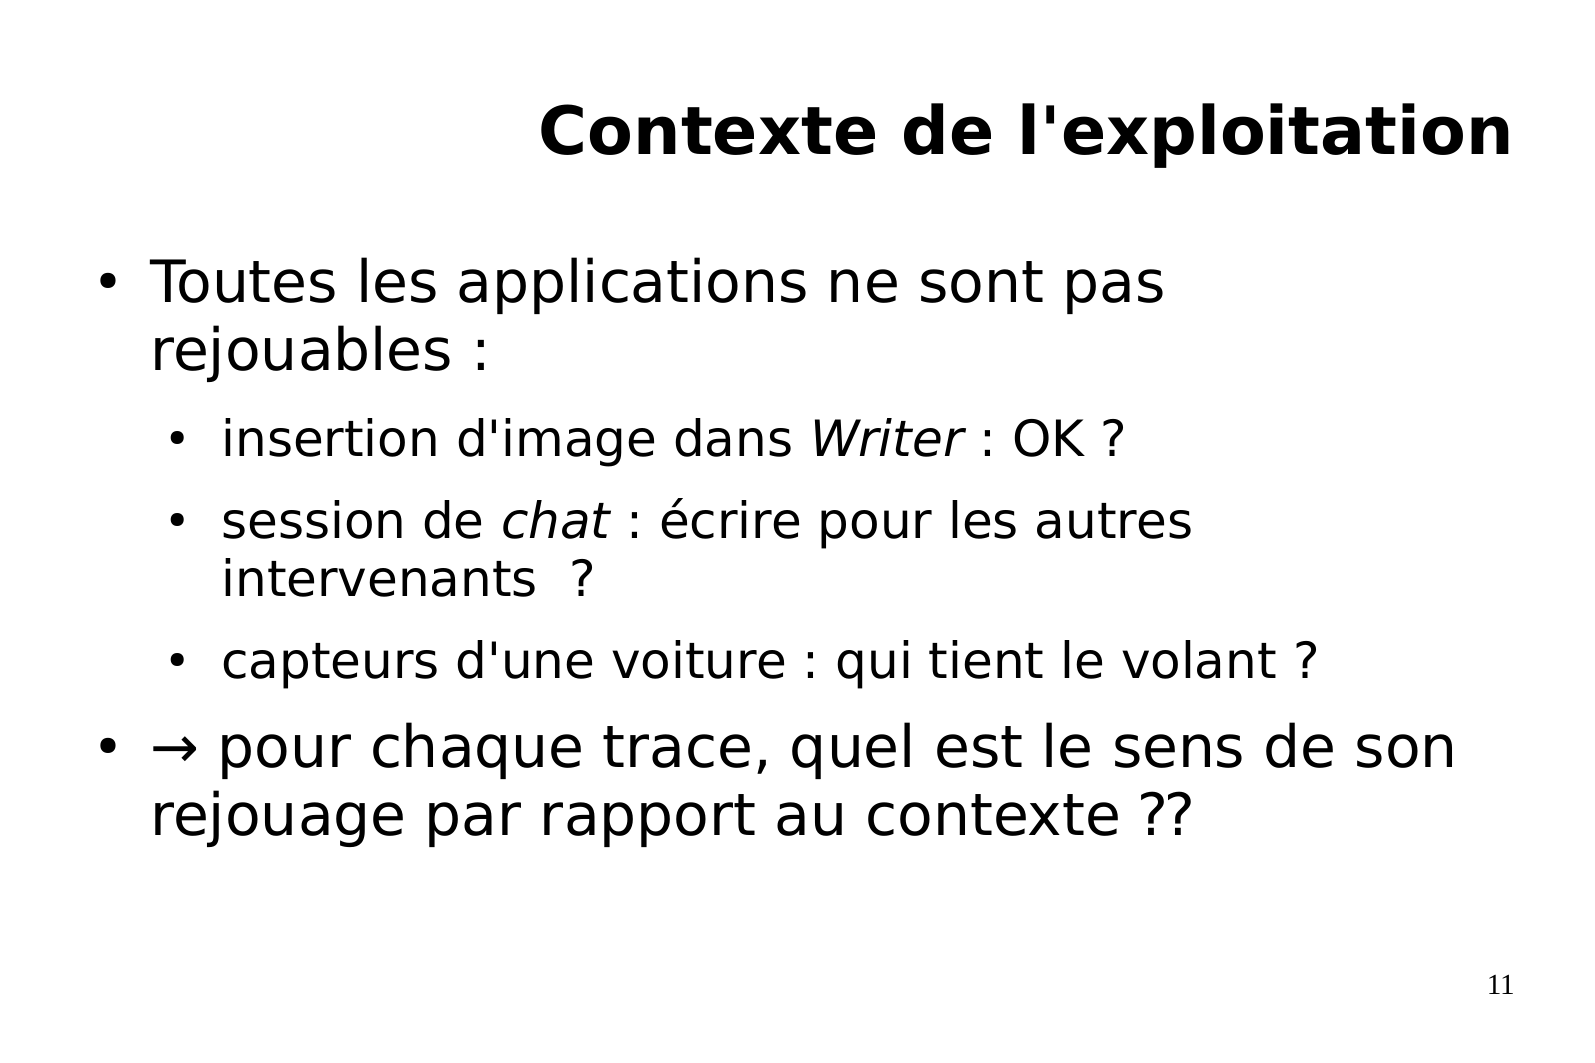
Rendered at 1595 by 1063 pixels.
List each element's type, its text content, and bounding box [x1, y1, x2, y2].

title Contexte de l'exploitation [79, 49, 1515, 213]
list Toutes les applications ne sont pas rejouables : insertion d'image dans Writer : OK ? session de chat : écrire pour les autres intervenants ? capteurs d'une voiture : qui tient le volant ? → pour chaque trace, quel est le sens de son rejouage par rapport au contexte ⁇ [79, 248, 1515, 951]
